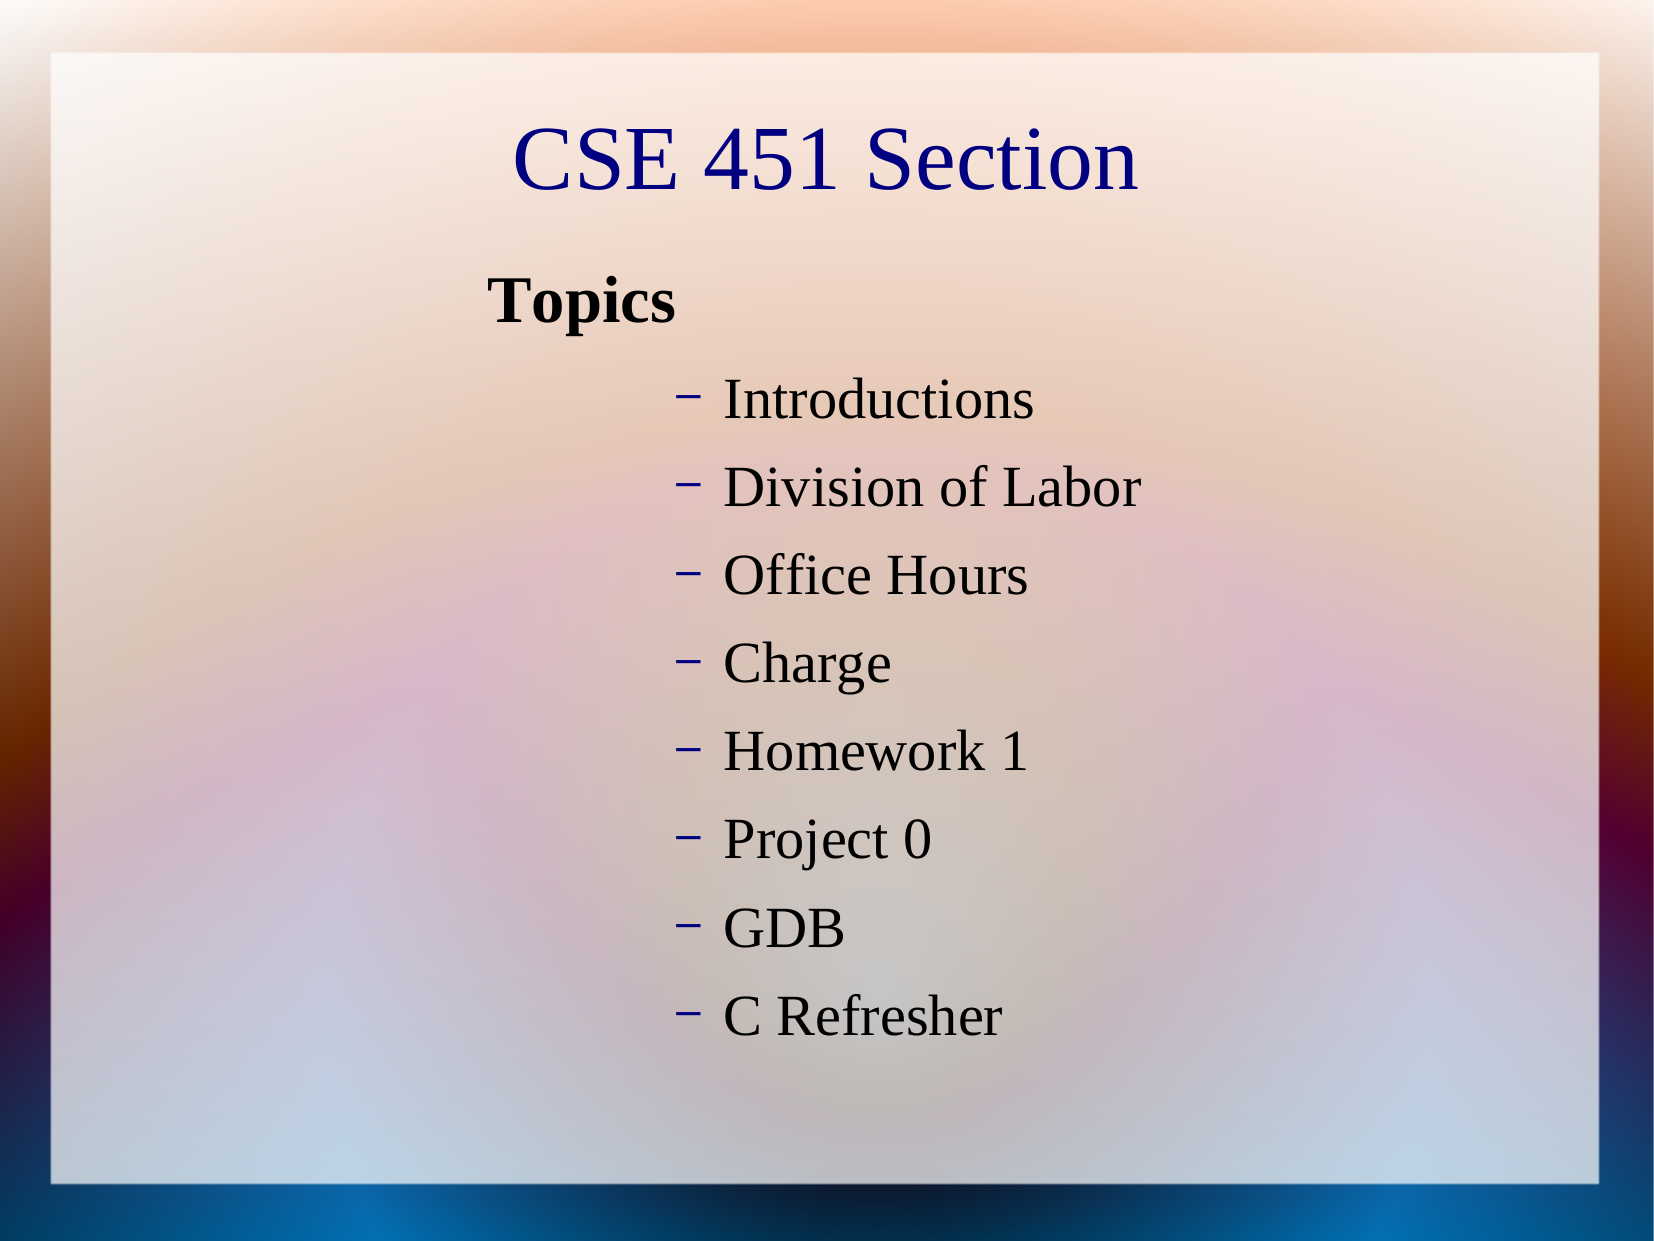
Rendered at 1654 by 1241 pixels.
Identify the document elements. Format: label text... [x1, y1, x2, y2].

list Topics Introductions Division of Labor Office Hours Charge Homework 1 Project 0 GDB C Refresher [487, 262, 1201, 1056]
picture [0, 0, 1654, 1241]
title CSE 451 Section [82, 55, 1571, 263]
